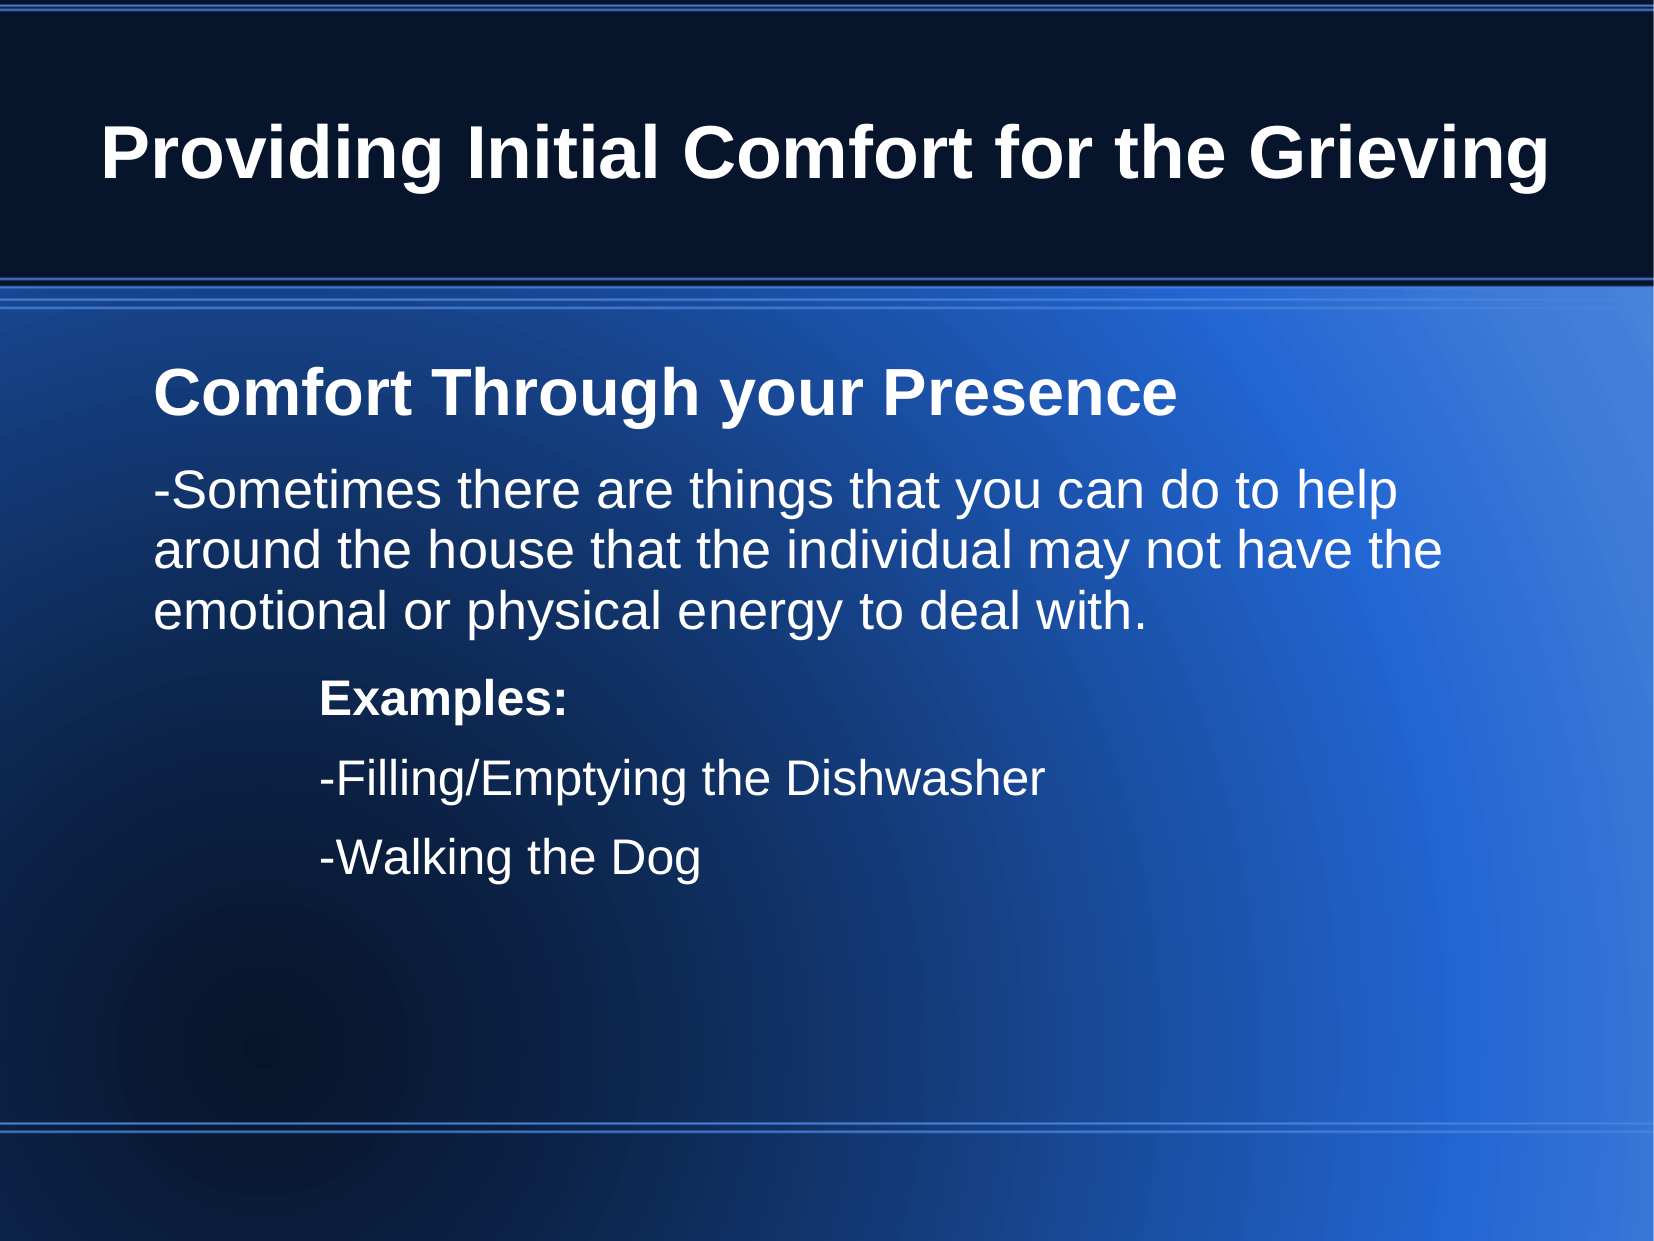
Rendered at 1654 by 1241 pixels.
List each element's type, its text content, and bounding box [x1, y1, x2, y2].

title Providing Initial Comfort for the Grieving [82, 49, 1571, 257]
list Comfort Through your Presence -Sometimes there are things that you can do to help around the house that the individual may not have the emotional or physical energy to deal with. Examples: -Filling/Emptying the Dishwasher -Walking the Dog [82, 355, 1571, 1058]
picture [0, 0, 1654, 1241]
